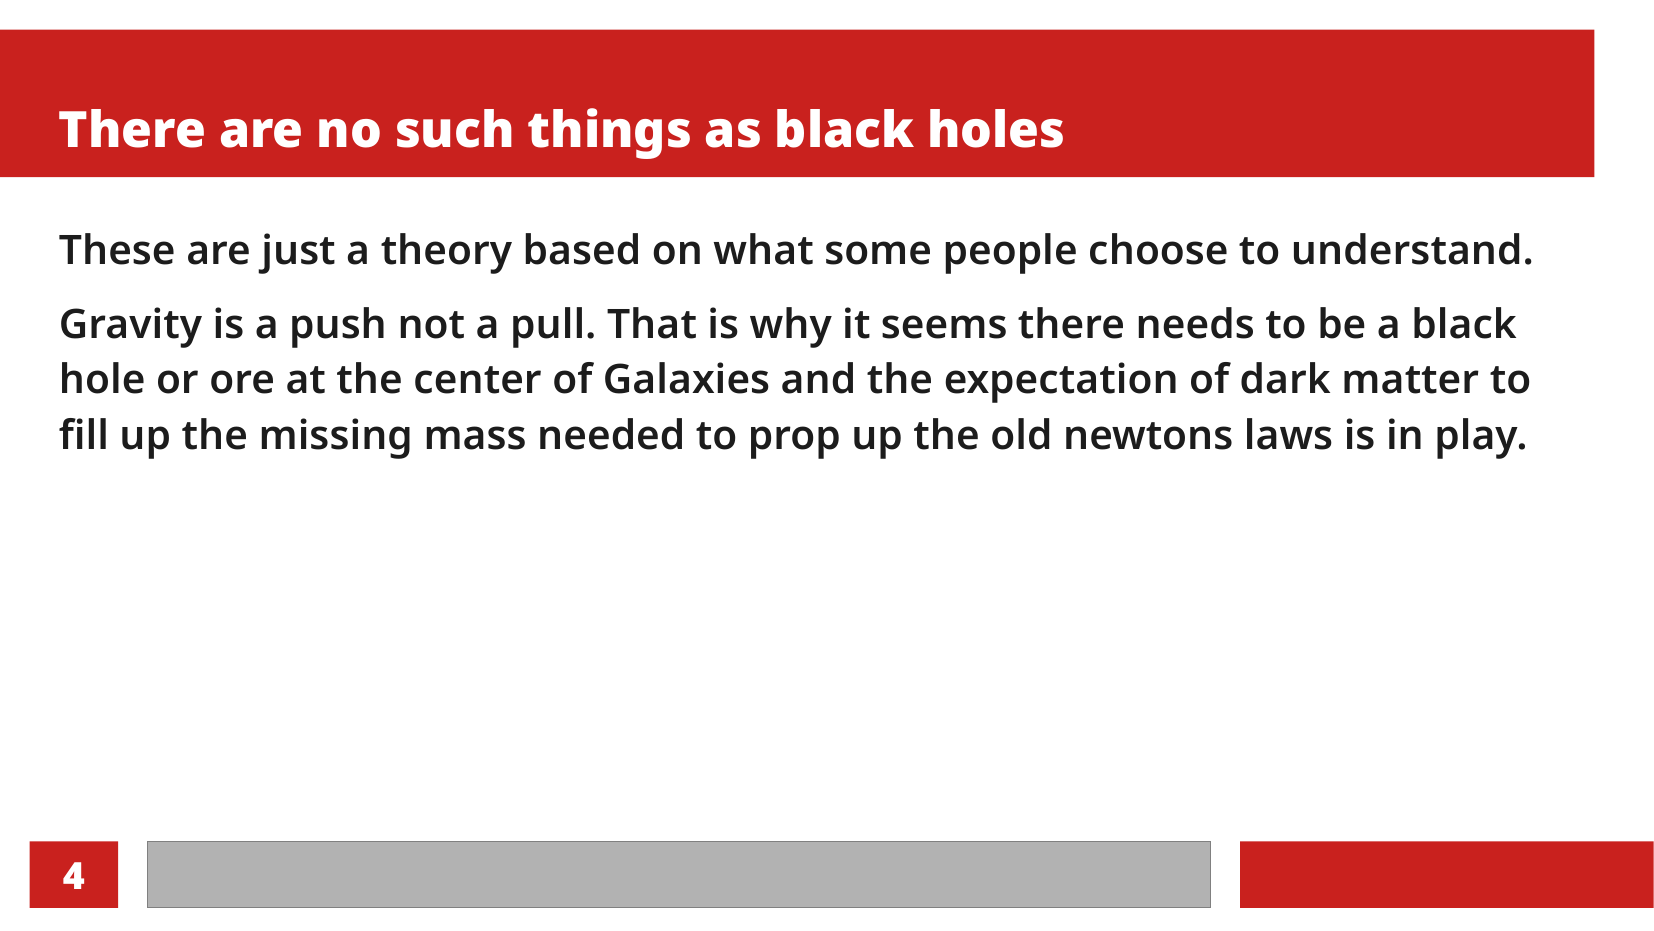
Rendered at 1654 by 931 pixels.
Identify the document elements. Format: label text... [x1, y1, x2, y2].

list These are just a theory based on what some people choose to understand. Gravity is a push not a pull. That is why it seems there needs to be a black hole or ore at the center of Galaxies and the expectation of dark matter to fill up the missing mass needed to prop up the old newtons laws is in play. [59, 221, 1565, 798]
title There are no such things as black holes [59, 44, 1595, 163]
